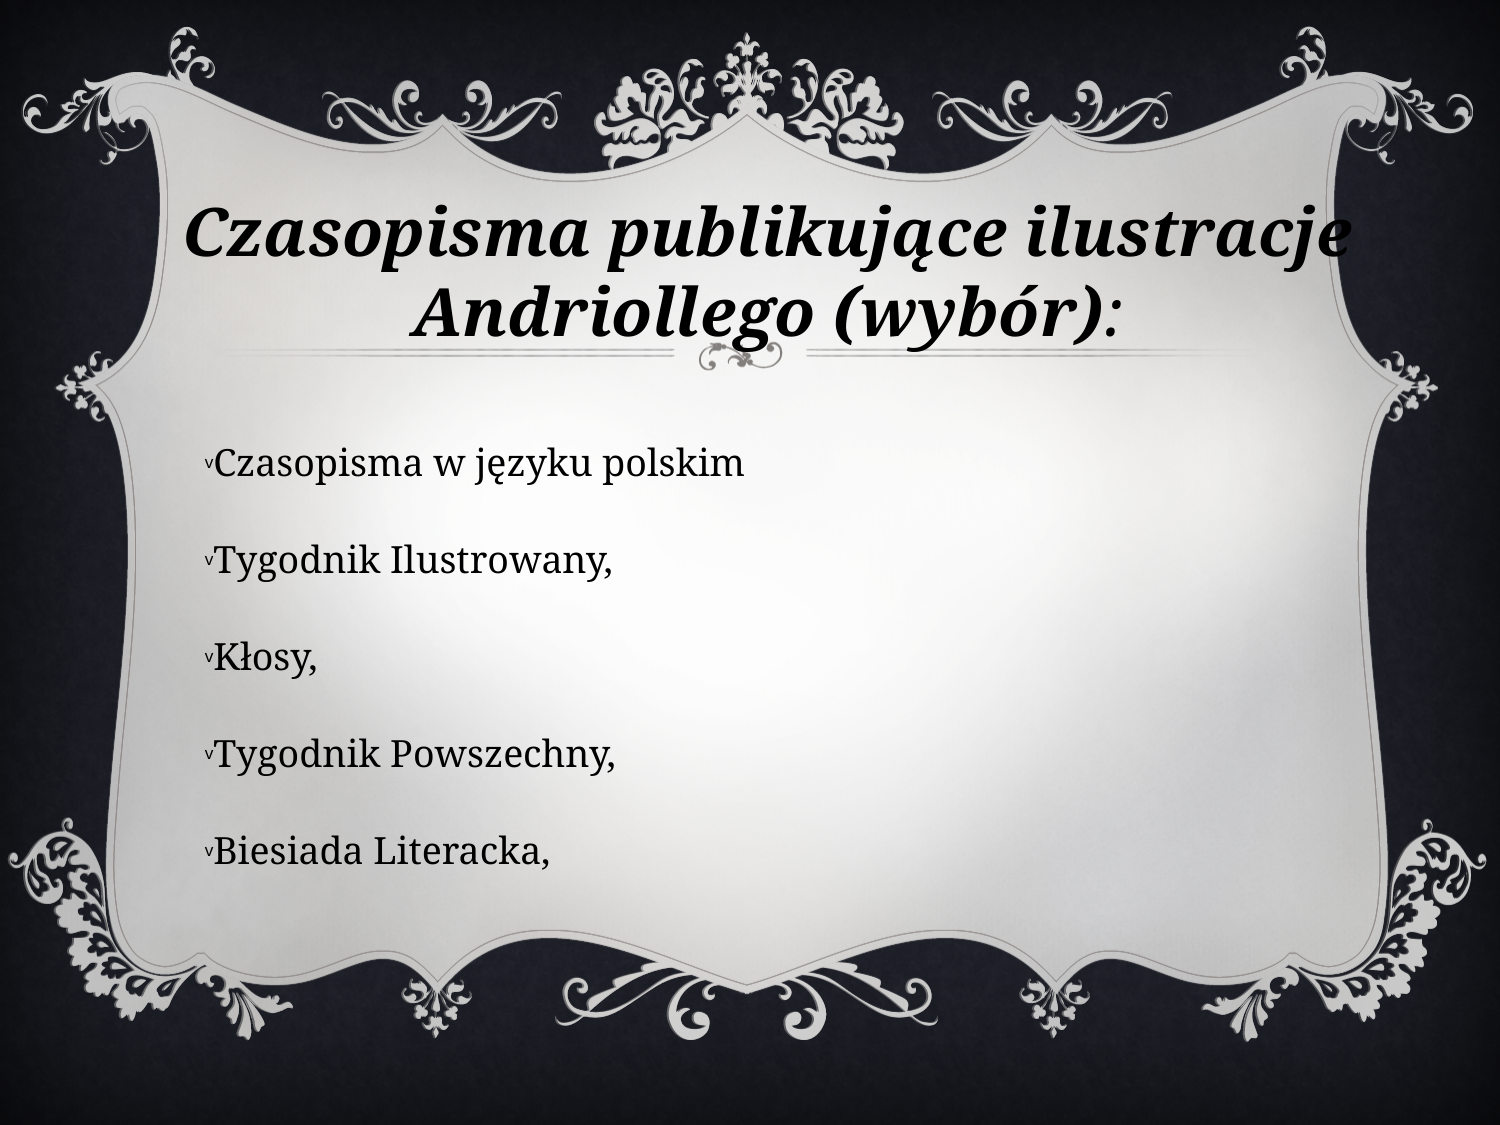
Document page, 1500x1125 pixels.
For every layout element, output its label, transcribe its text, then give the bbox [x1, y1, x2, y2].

title Czasopisma publikujące ilustracje Andriollego (wybór): [129, 182, 1406, 615]
list Czasopisma w języku polskim Tygodnik Ilustrowany, Kłosy, Tygodnik Powszechny, Biesiada Literacka, [190, 409, 1252, 863]
picture [0, 0, 1500, 1125]
